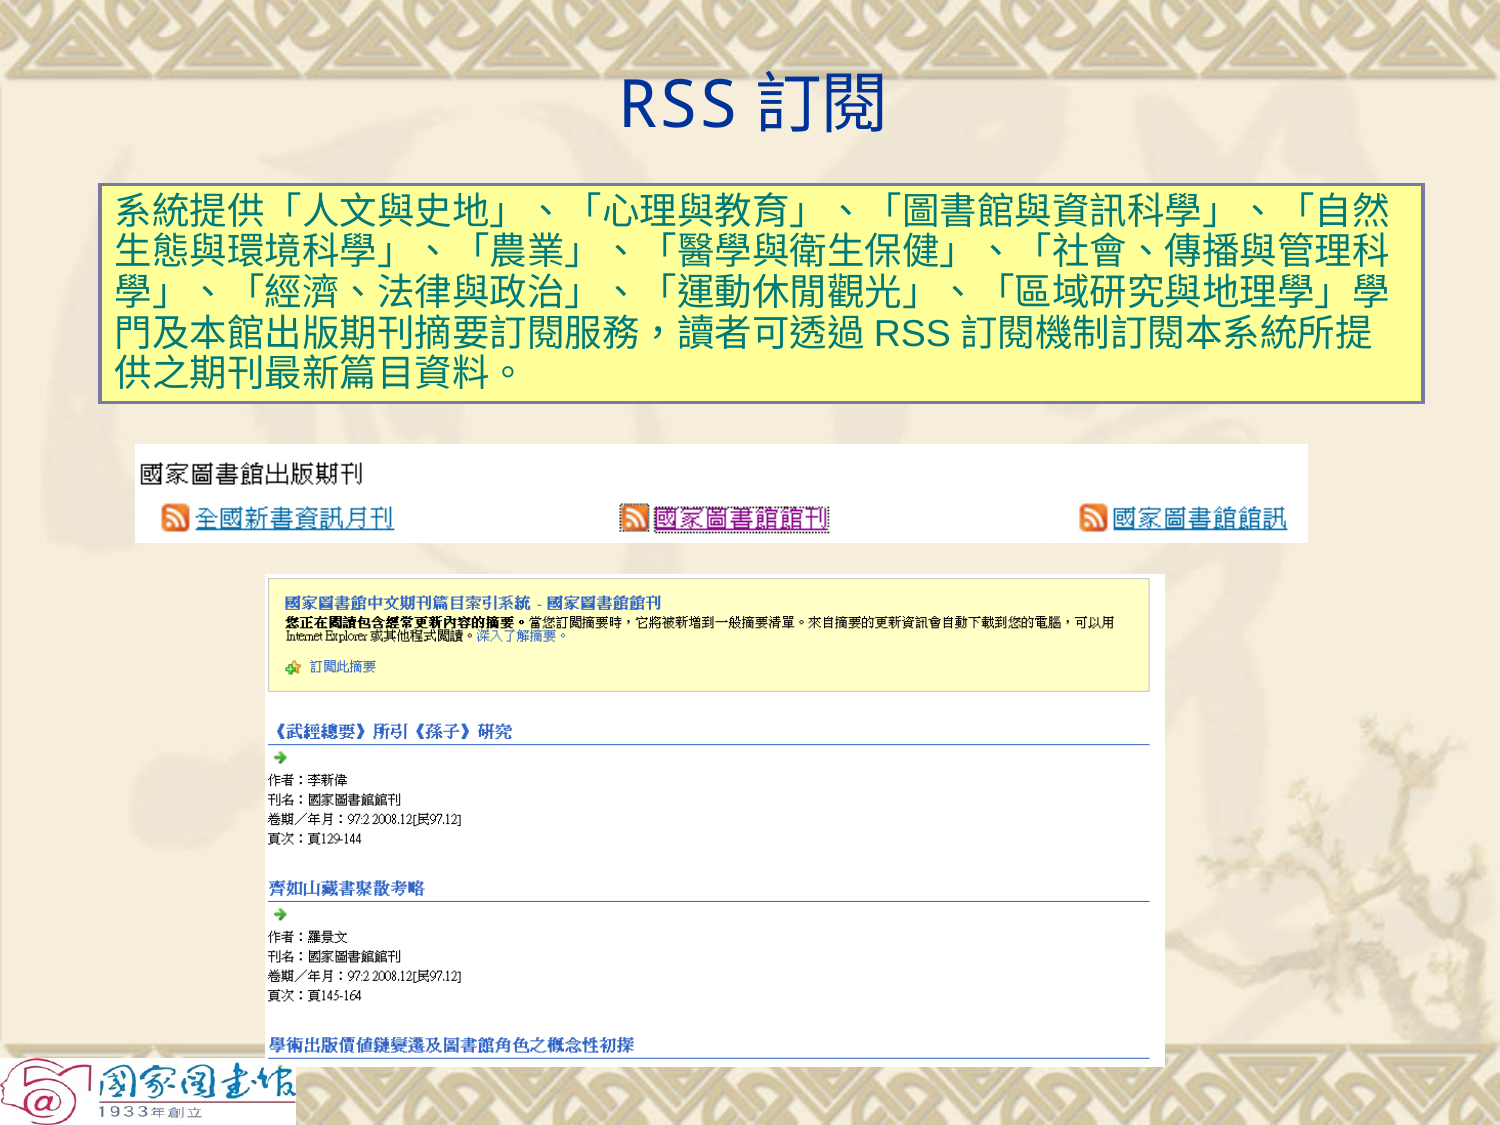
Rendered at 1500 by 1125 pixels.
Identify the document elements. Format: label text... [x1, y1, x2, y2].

text_box 系統提供「人文與史地」、「心理與教育」、「圖書館與資訊科學」、「自然生態與環境科學」、「農業」、「醫學與衛生保健」、「社會、傳播與管理科學」、「經濟、法律與政治」、「運動休閒觀光」、「區域研究與地理學」學門及本館出版期刊摘要訂閱服務，讀者可透過RSS訂閱機制訂閱本系統所提供之期刊最新篇目資料。 [100, 184, 1424, 403]
title RSS訂閱 [53, 42, 1455, 159]
picture [0, 0, 1500, 1125]
